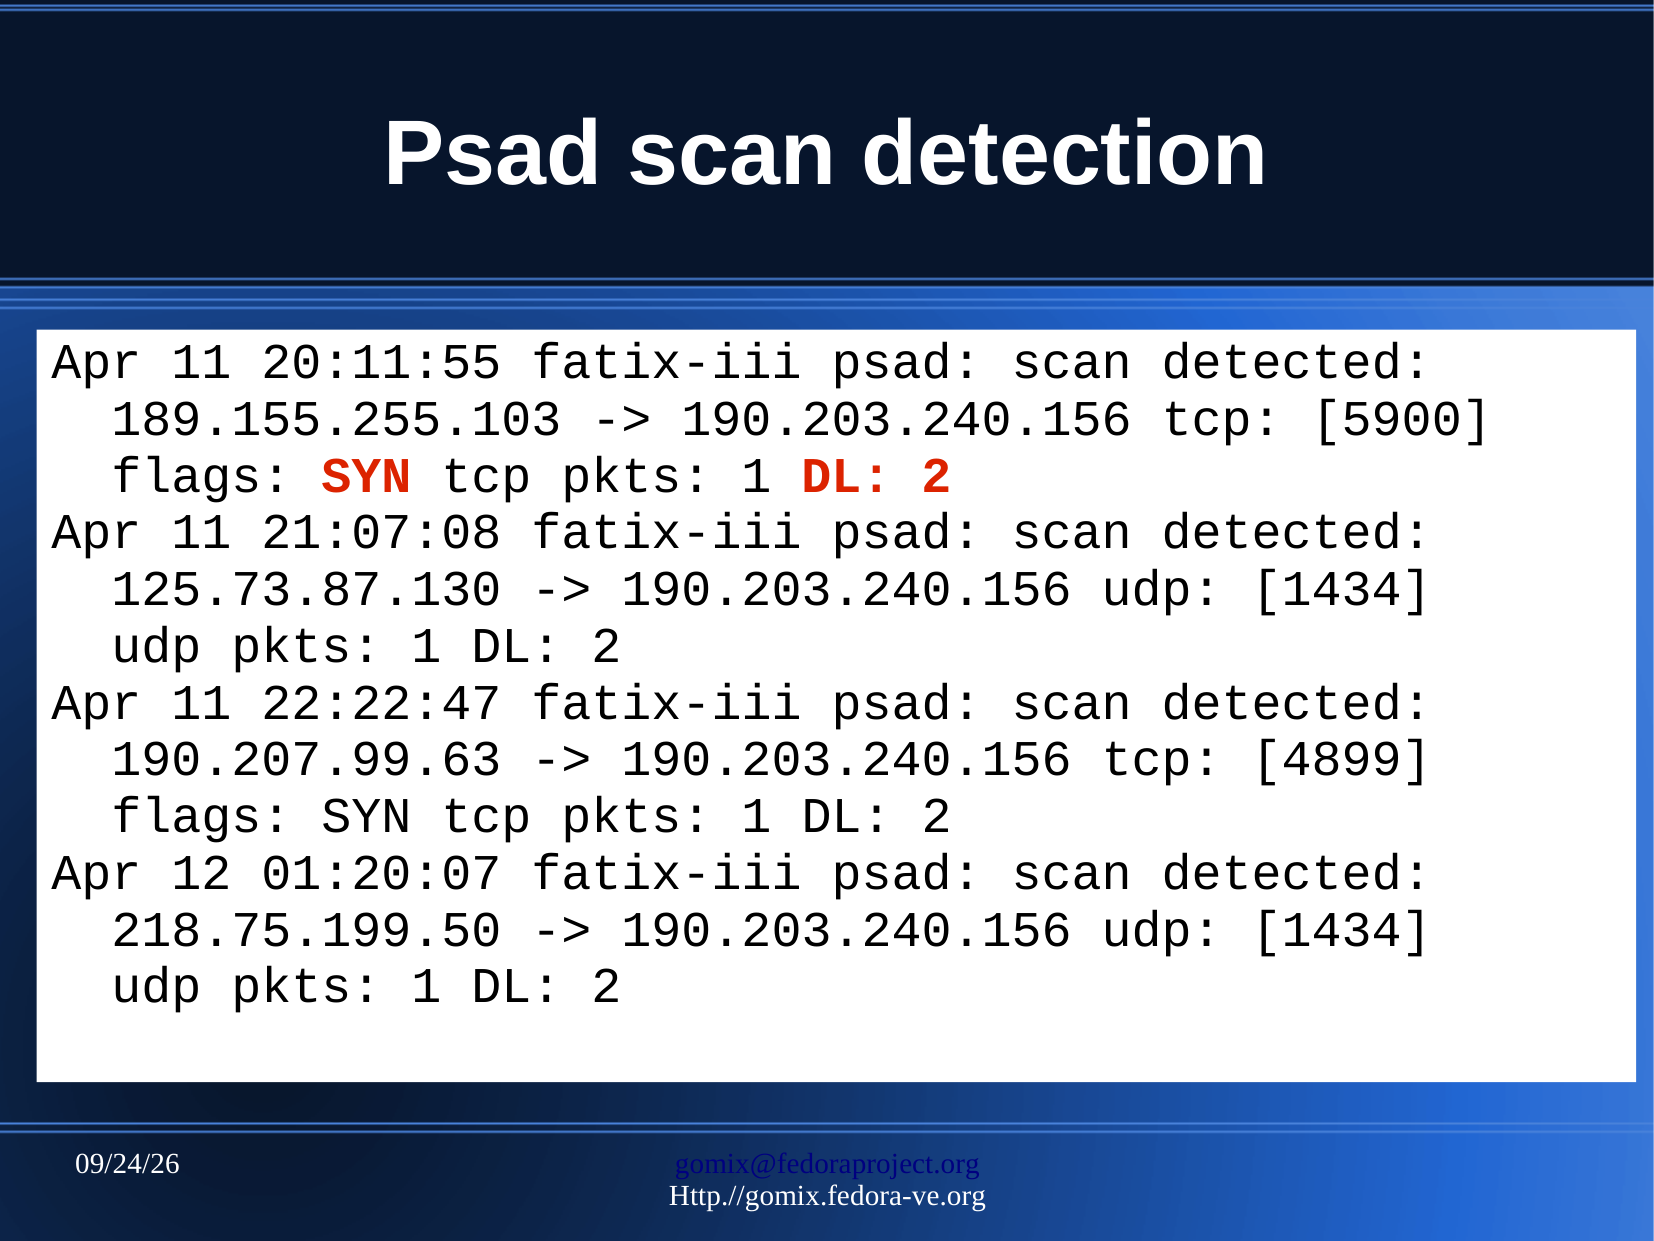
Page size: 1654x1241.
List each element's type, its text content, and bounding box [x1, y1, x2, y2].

picture [0, 0, 1654, 1241]
text_box Apr 11 20:11:55 fatix-iii psad: scan detected: 189.155.255.103 -> 190.203.240.156 tcp: [5900] flags: SYN tcp pkts: 1 DL: 2 Apr 11 21:07:08 fatix-iii psad: scan detected: 125.73.87.130 -> 190.203.240.156 udp: [1434] udp pkts: 1 DL: 2 Apr 11 22:22:47 fatix-iii psad: scan detected: 190.207.99.63 -> 190.203.240.156 tcp: [4899] flags: SYN tcp pkts: 1 DL: 2 Apr 12 01:20:07 fatix-iii psad: scan detected: 218.75.199.50 -> 190.203.240.156 udp: [1434] udp pkts: 1 DL: 2 [36, 329, 1637, 1083]
title Psad scan detection [82, 49, 1571, 257]
